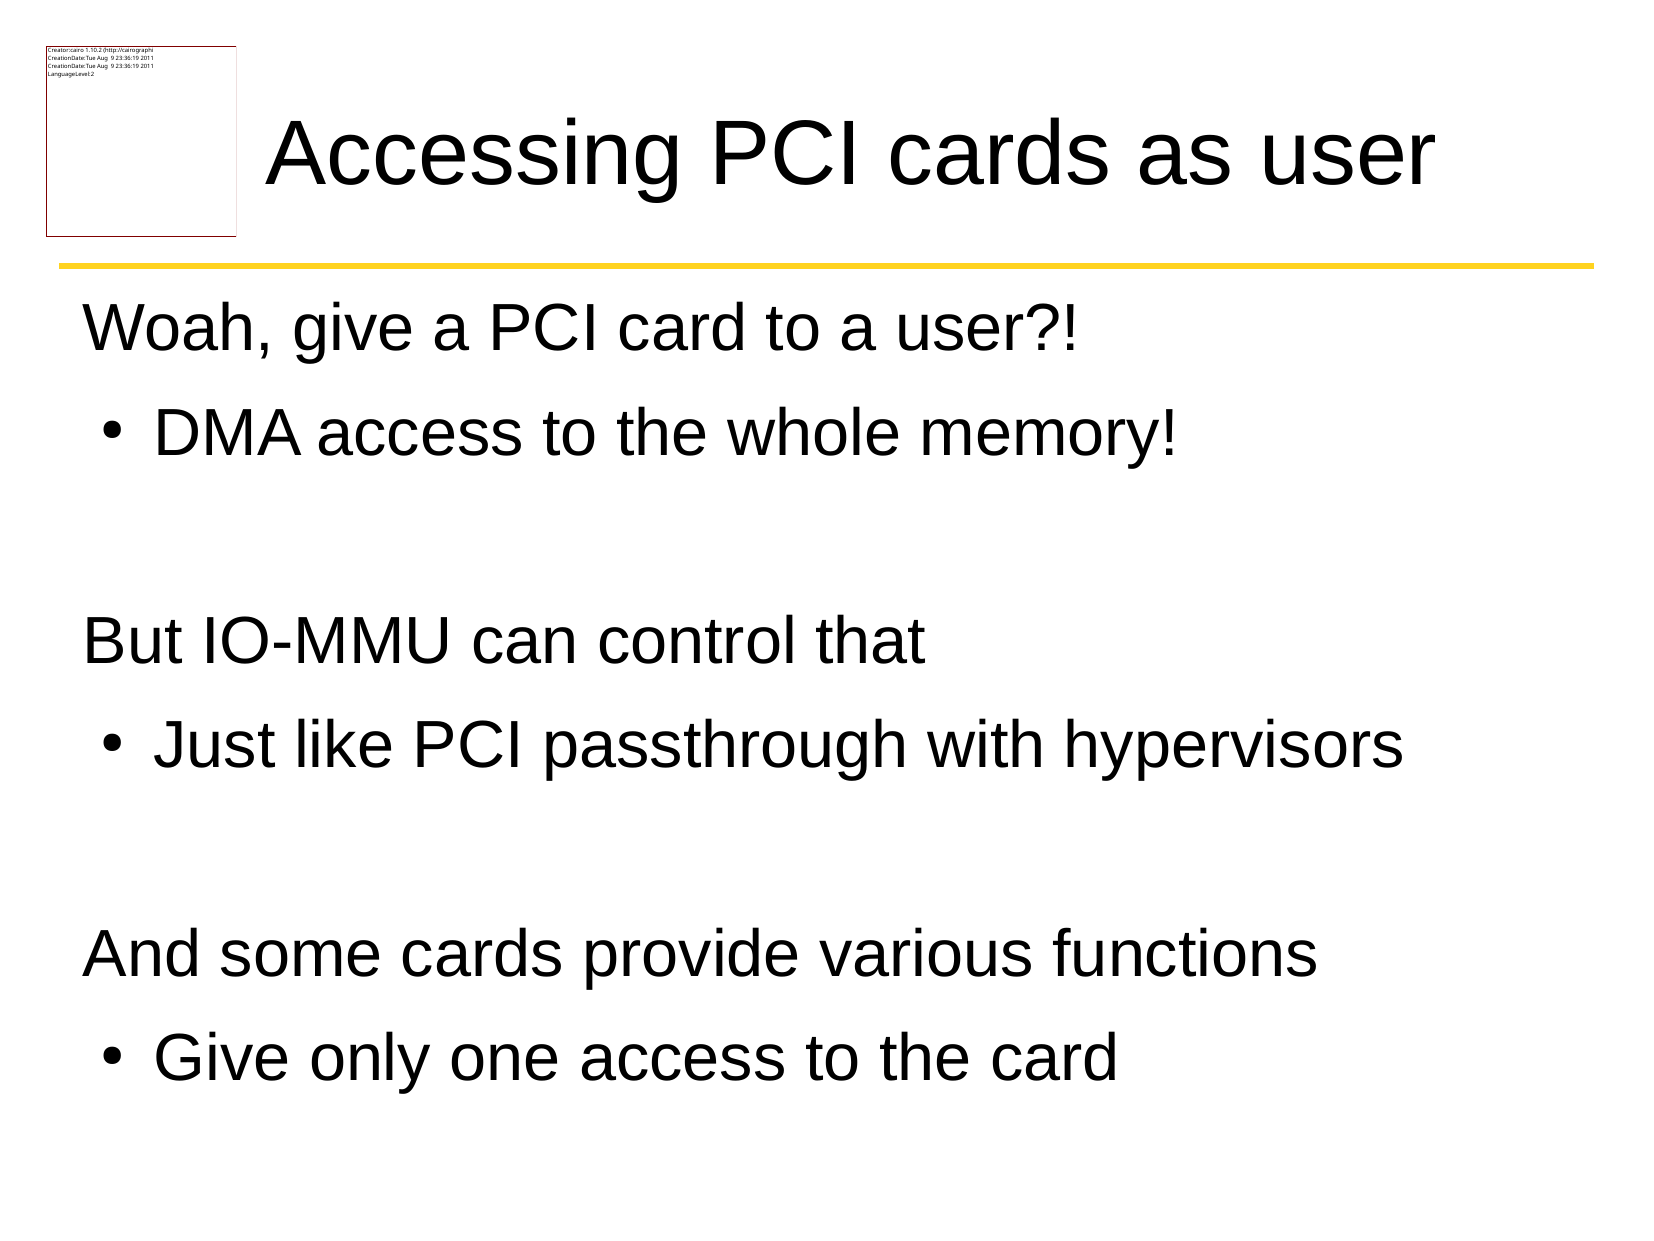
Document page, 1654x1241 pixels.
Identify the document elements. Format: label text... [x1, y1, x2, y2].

title Accessing PCI cards as user [265, 49, 1571, 257]
list Woah, give a PCI card to a user?! DMA access to the whole memory! But IO-MMU can control that Just like PCI passthrough with hypervisors And some cards provide various functions Give only one access to the card [82, 290, 1571, 1152]
